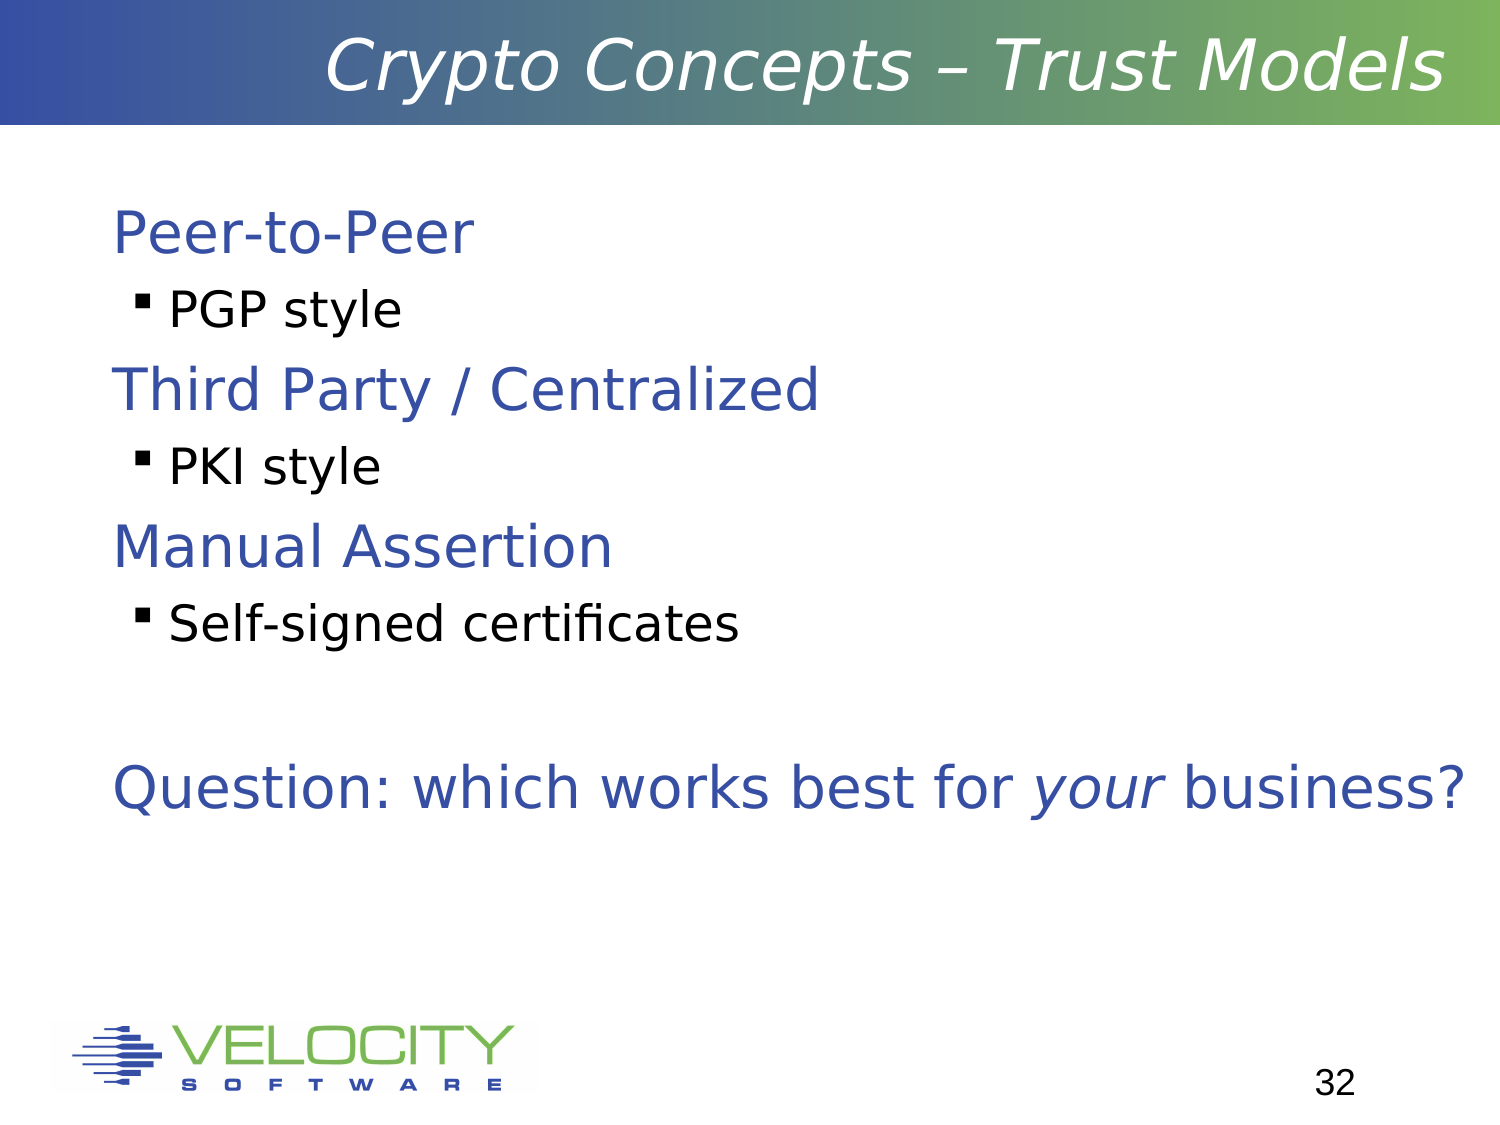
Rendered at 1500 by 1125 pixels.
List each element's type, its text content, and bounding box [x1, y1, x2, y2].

title Crypto Concepts – Trust Models [62, 12, 1463, 113]
list Peer-to-Peer PGP style Third Party / Centralized PKI style Manual Assertion Self-signed certificates Question: which works best for your business? [70, 187, 1500, 998]
picture [50, 1021, 538, 1094]
